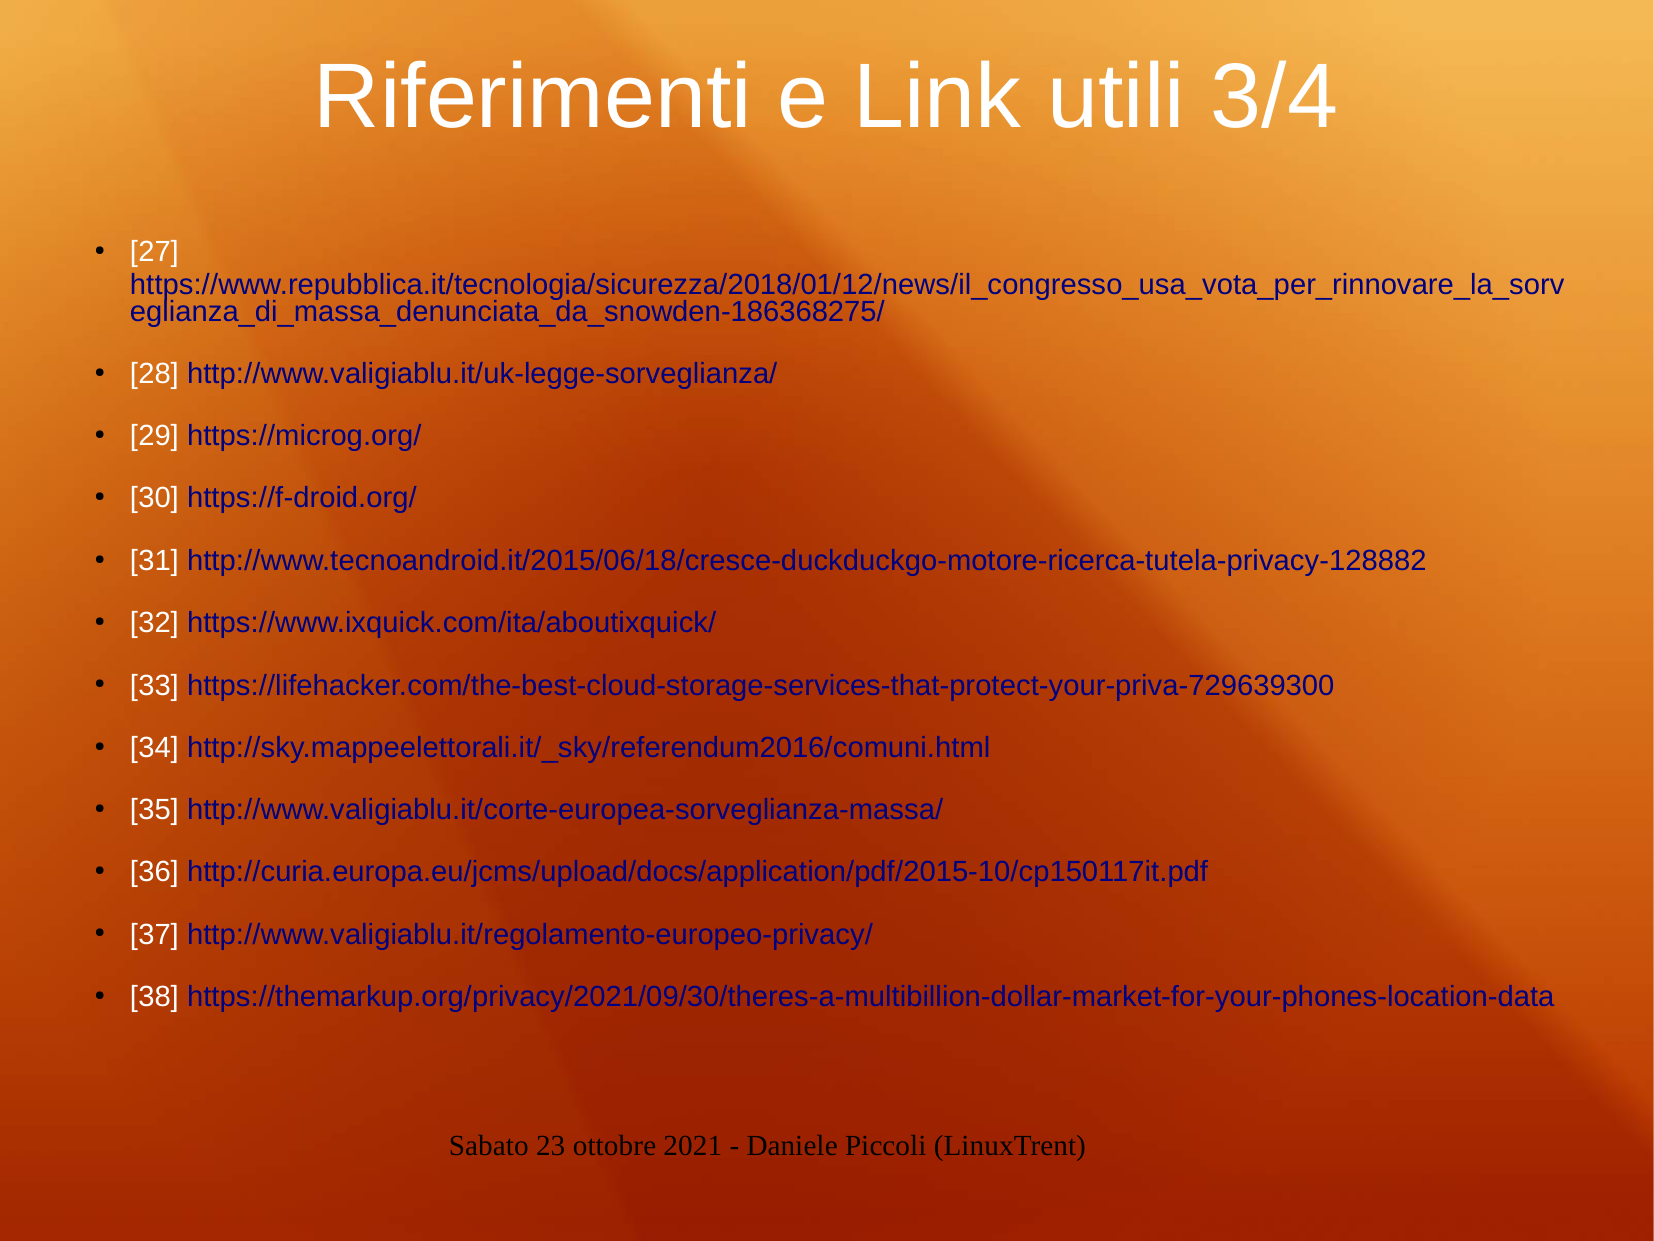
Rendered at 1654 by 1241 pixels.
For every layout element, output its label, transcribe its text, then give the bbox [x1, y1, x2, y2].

title Riferimenti e Link utili 3/4 [82, 25, 1571, 166]
list [27] https://www.repubblica.it/tecnologia/sicurezza/2018/01/12/news/il_congresso_usa_vota_per_rinnovare_la_sorveglianza_di_massa_denunciata_da_snowden-186368275/ [28] http://www.valigiablu.it/uk-legge-sorveglianza/ [29] https://microg.org/ [30] https://f-droid.org/ [31] http://www.tecnoandroid.it/2015/06/18/cresce-duckduckgo-motore-ricerca-tutela-privacy-128882 [32] https://www.ixquick.com/ita/aboutixquick/ [33] https://lifehacker.com/the-best-cloud-storage-services-that-protect-your-priva-729639300 [34] http://sky.mappeelettorali.it/_sky/referendum2016/comuni.html [35] http://www.valigiablu.it/corte-europea-sorveglianza-massa/ [36] http://curia.europa.eu/jcms/upload/docs/application/pdf/2015-10/cp150117it.pdf [37] http://www.valigiablu.it/regolamento-europeo-privacy/ [38] https://themarkup.org/privacy/2021/09/30/theres-a-multibillion-dollar-market-for-your-phones-location-data [94, 235, 1583, 1113]
picture [0, 0, 1654, 1241]
